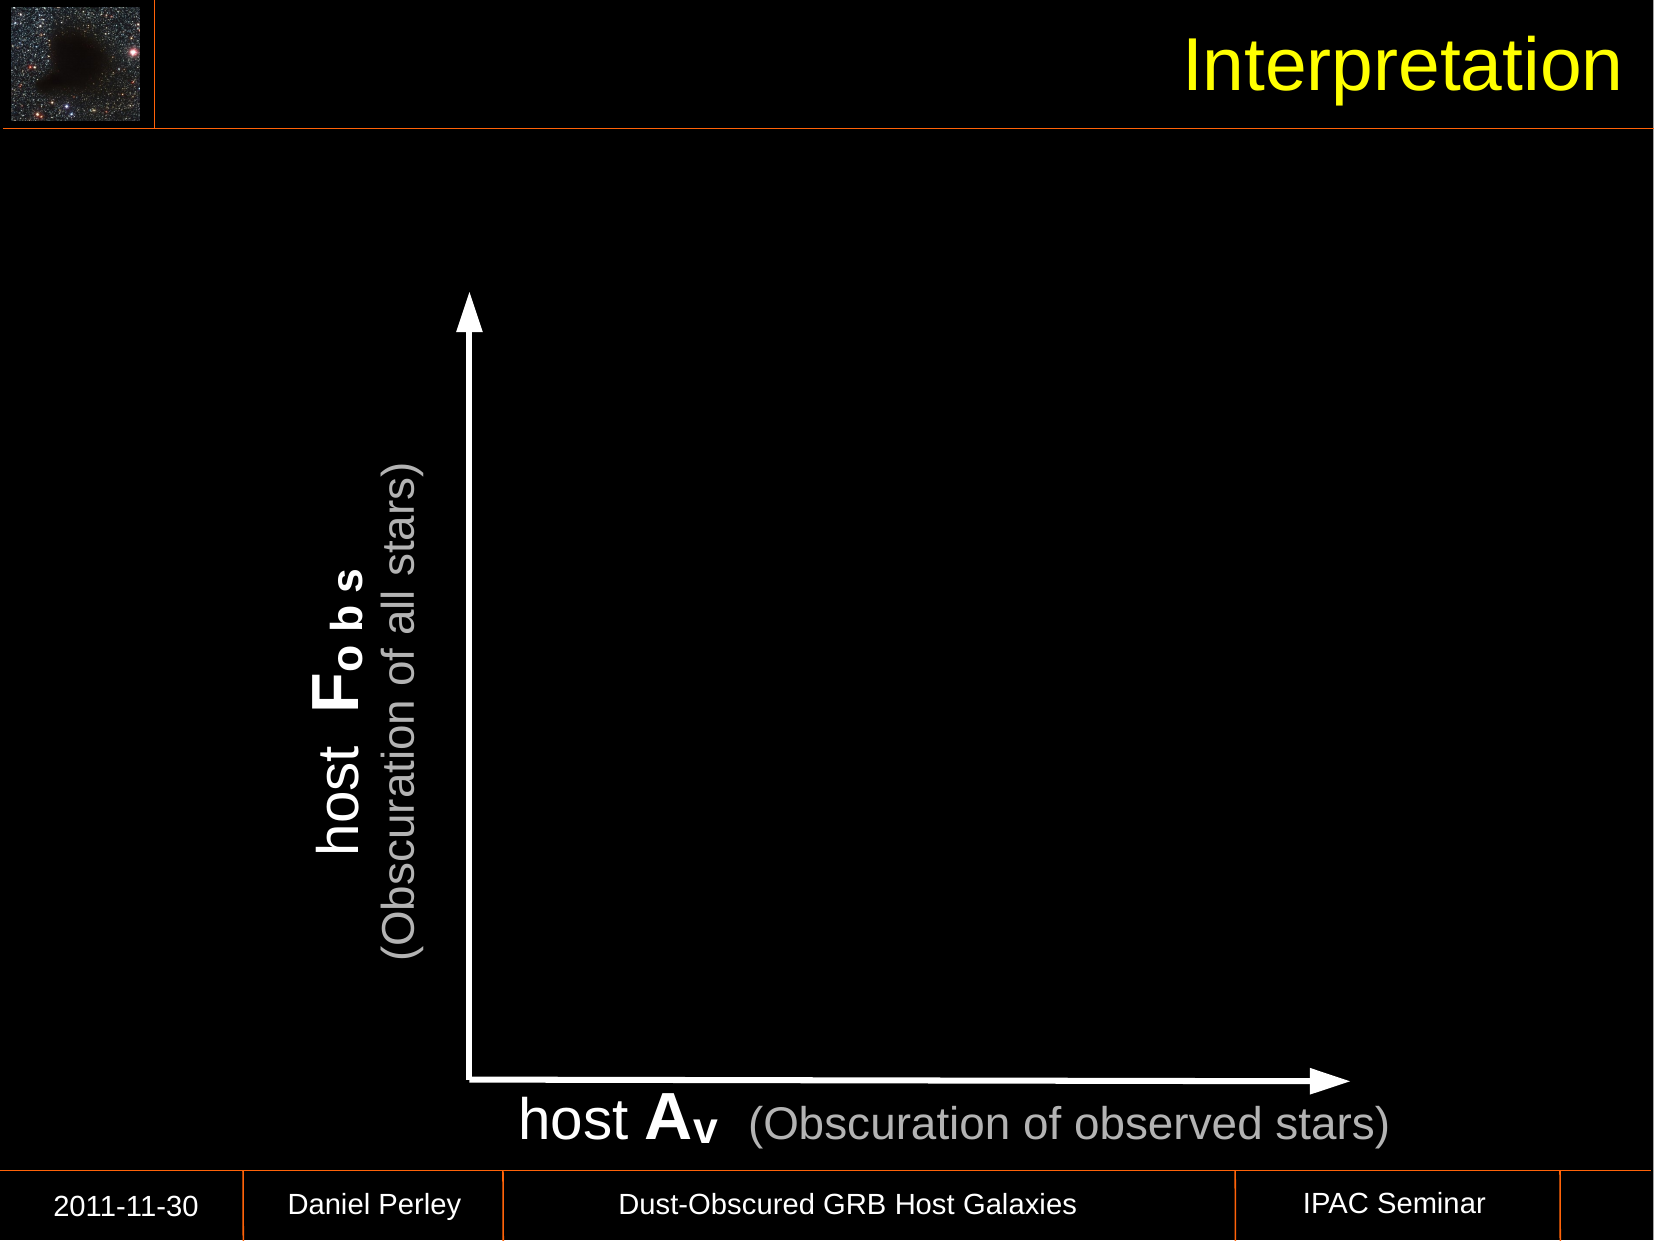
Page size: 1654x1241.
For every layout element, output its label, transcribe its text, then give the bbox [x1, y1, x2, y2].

text_box host Av (Obscuration of observed stars) [483, 1071, 1426, 1179]
title Interpretation [594, 21, 1624, 108]
picture [11, 7, 140, 121]
text_box host Fo b s (Obscuration of all stars) [290, 307, 478, 1117]
